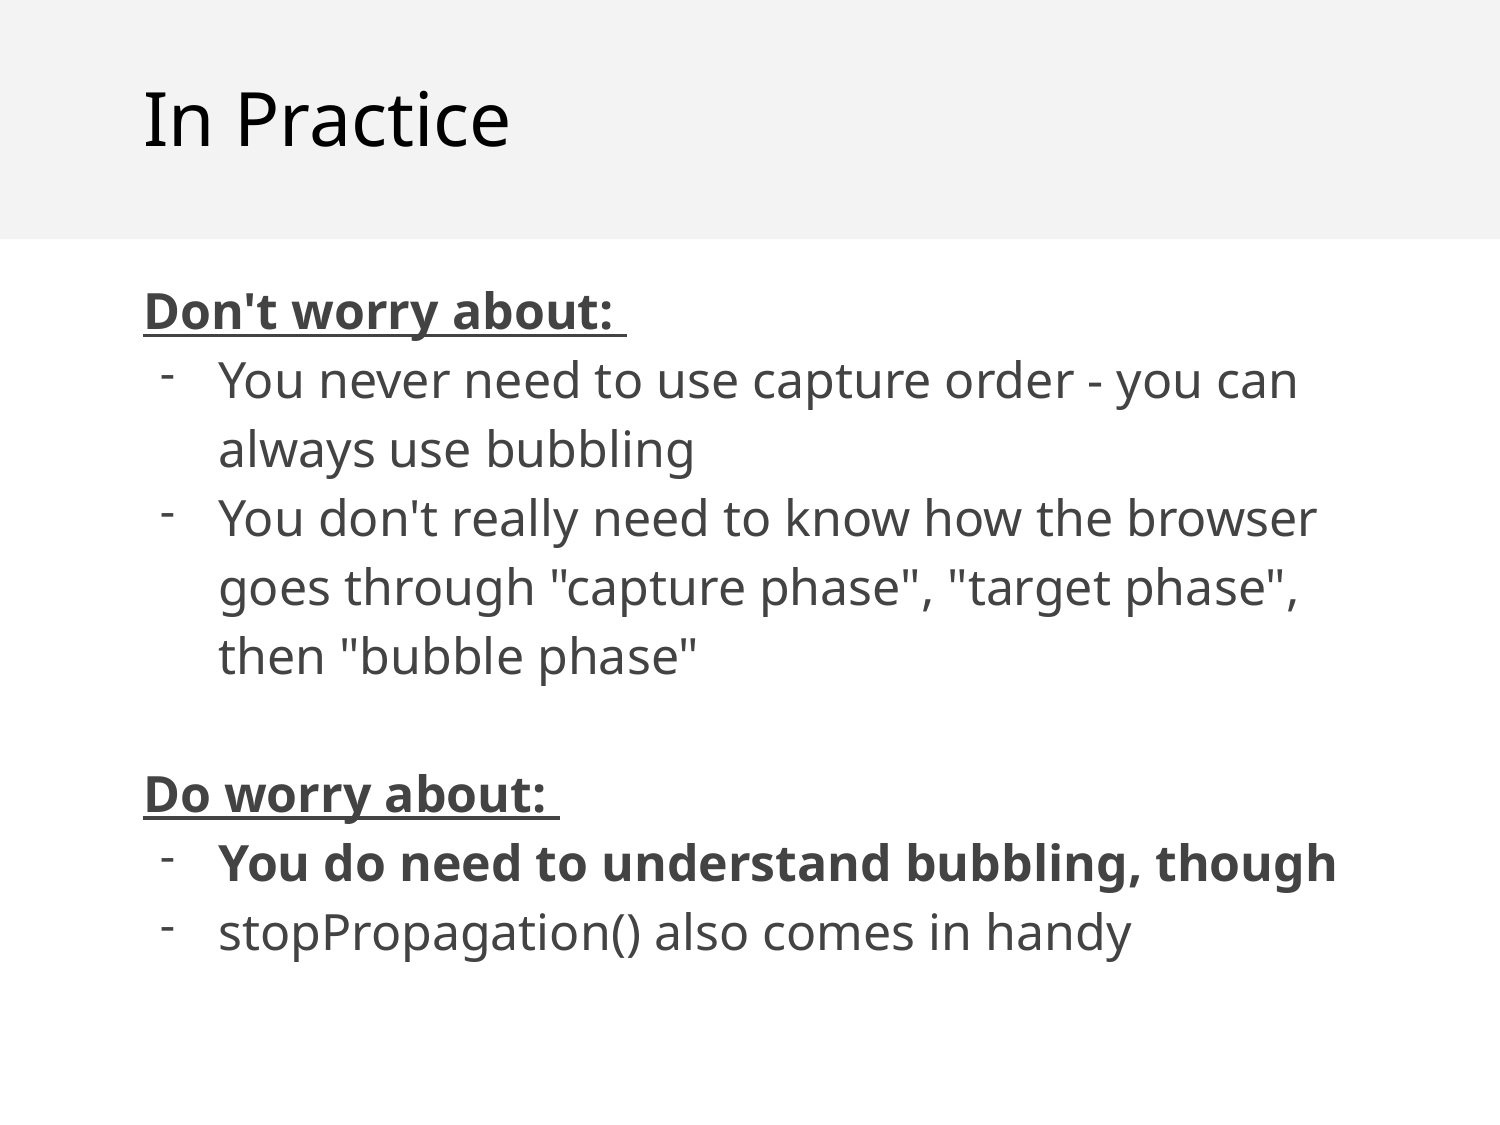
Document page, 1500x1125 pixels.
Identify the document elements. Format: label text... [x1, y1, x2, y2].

list Don't worry about: You never need to use capture order - you can always use bubbling You don't really need to know how the browser goes through "capture phase", "target phase", then "bubble phase" Do worry about: You do need to understand bubbling, though stopPropagation() also comes in handy [128, 255, 1372, 1004]
title In Practice [128, 56, 1372, 183]
